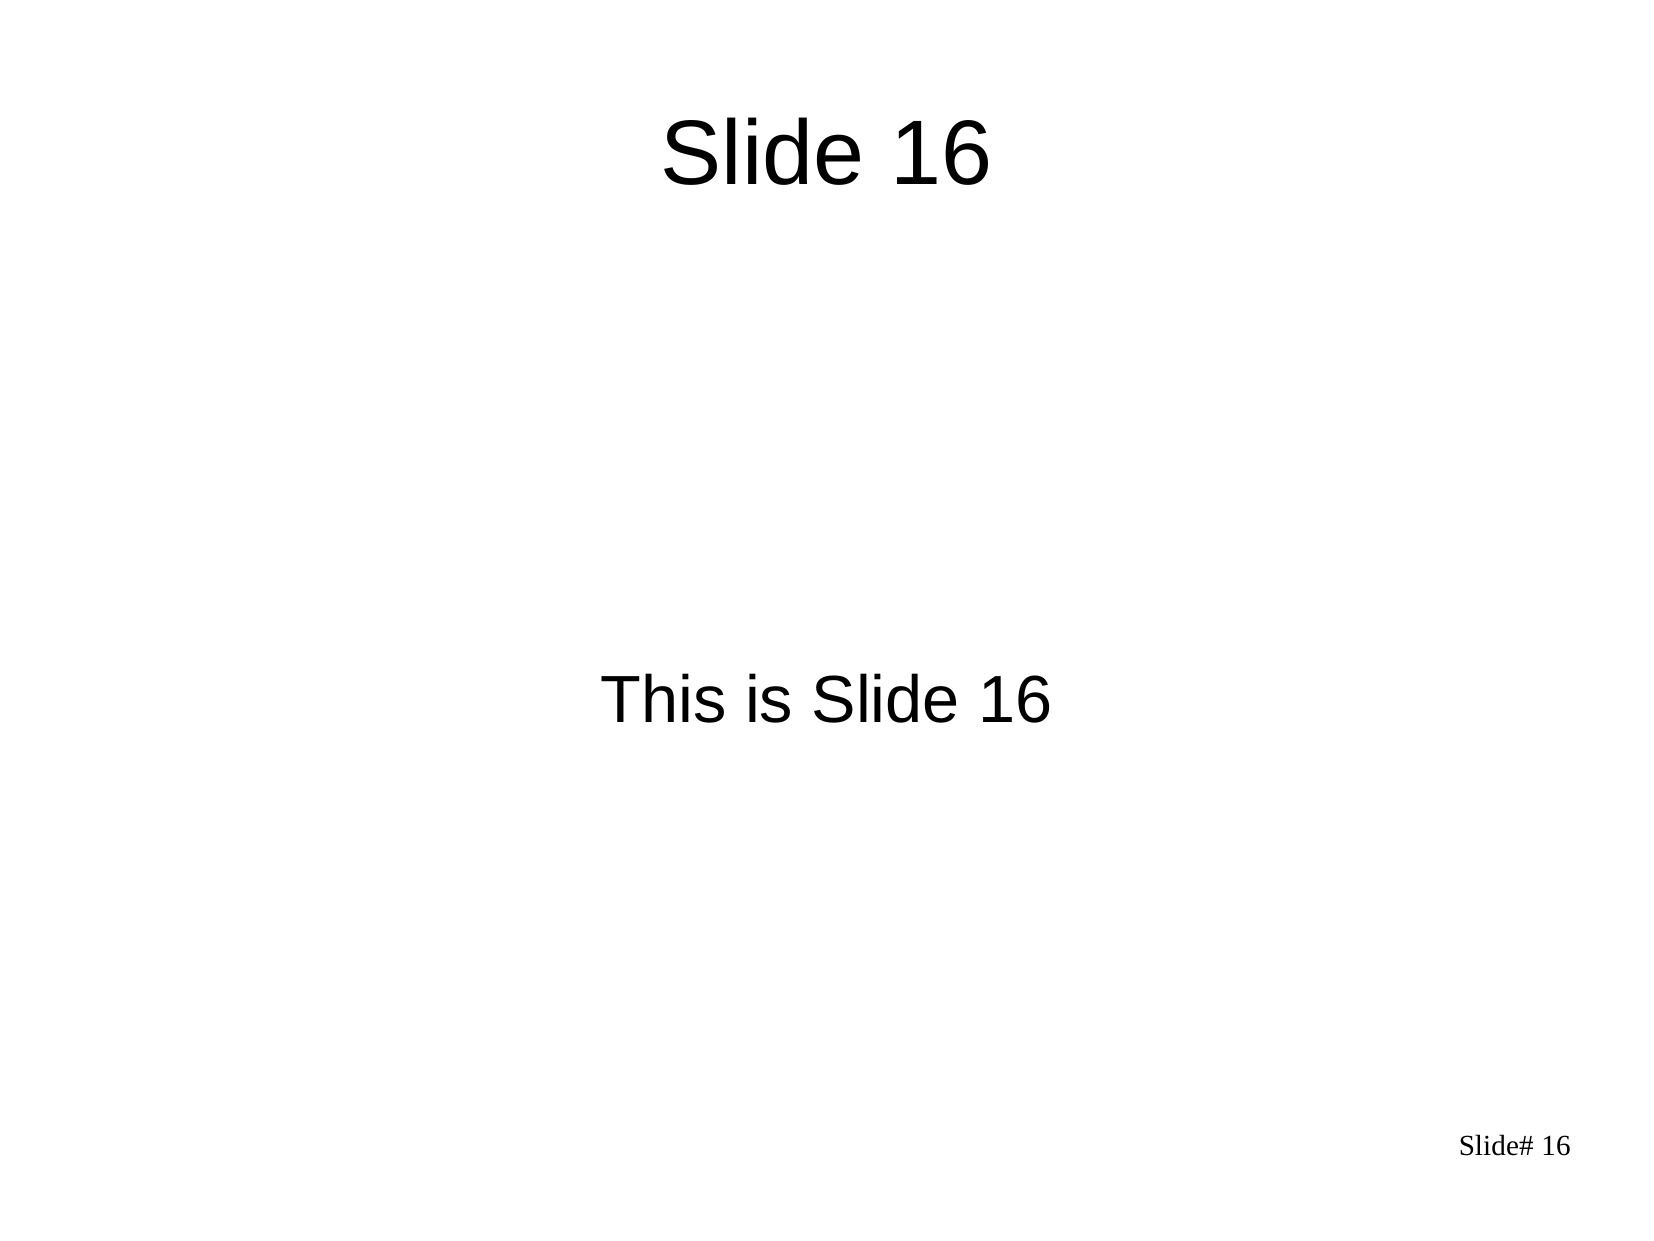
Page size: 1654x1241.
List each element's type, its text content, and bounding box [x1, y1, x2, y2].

title Slide 16 [82, 49, 1571, 257]
subtitle This is Slide 16 [82, 290, 1571, 1109]
